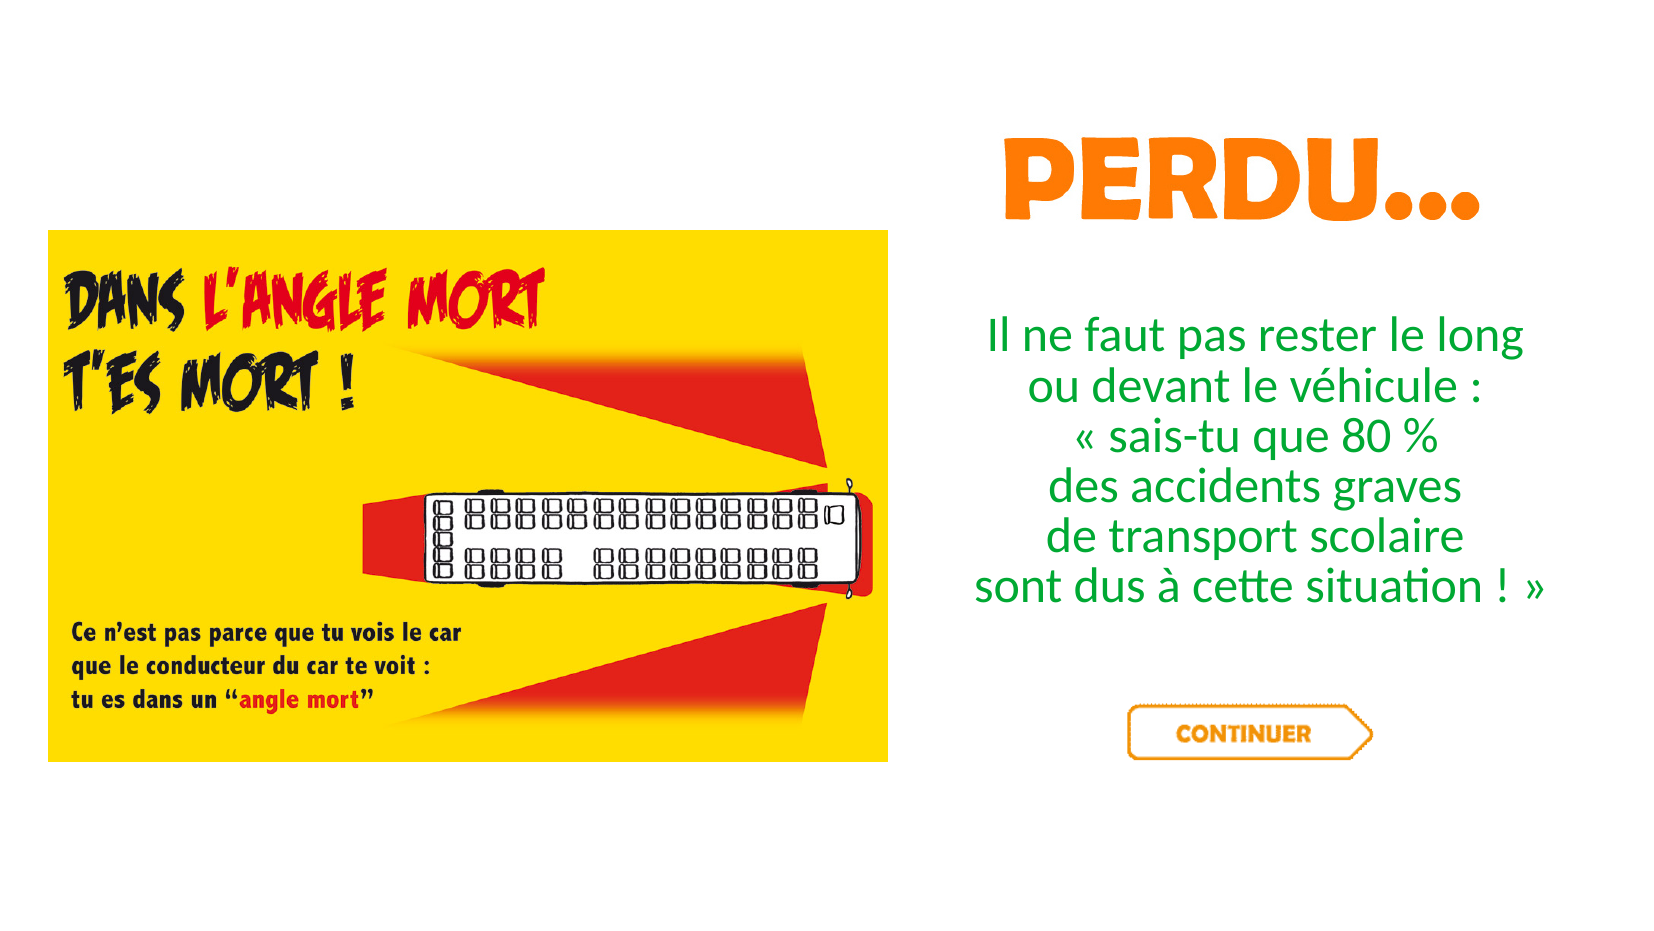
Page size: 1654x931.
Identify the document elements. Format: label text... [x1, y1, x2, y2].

picture [974, 88, 1520, 254]
text_box Il ne faut pas rester le long ou devant le véhicule : « sais-tu que 80 % des accidents graves de transport scolaire sont dus à cette situation ! » [915, 307, 1607, 623]
picture [48, 230, 888, 762]
picture [1126, 702, 1376, 763]
